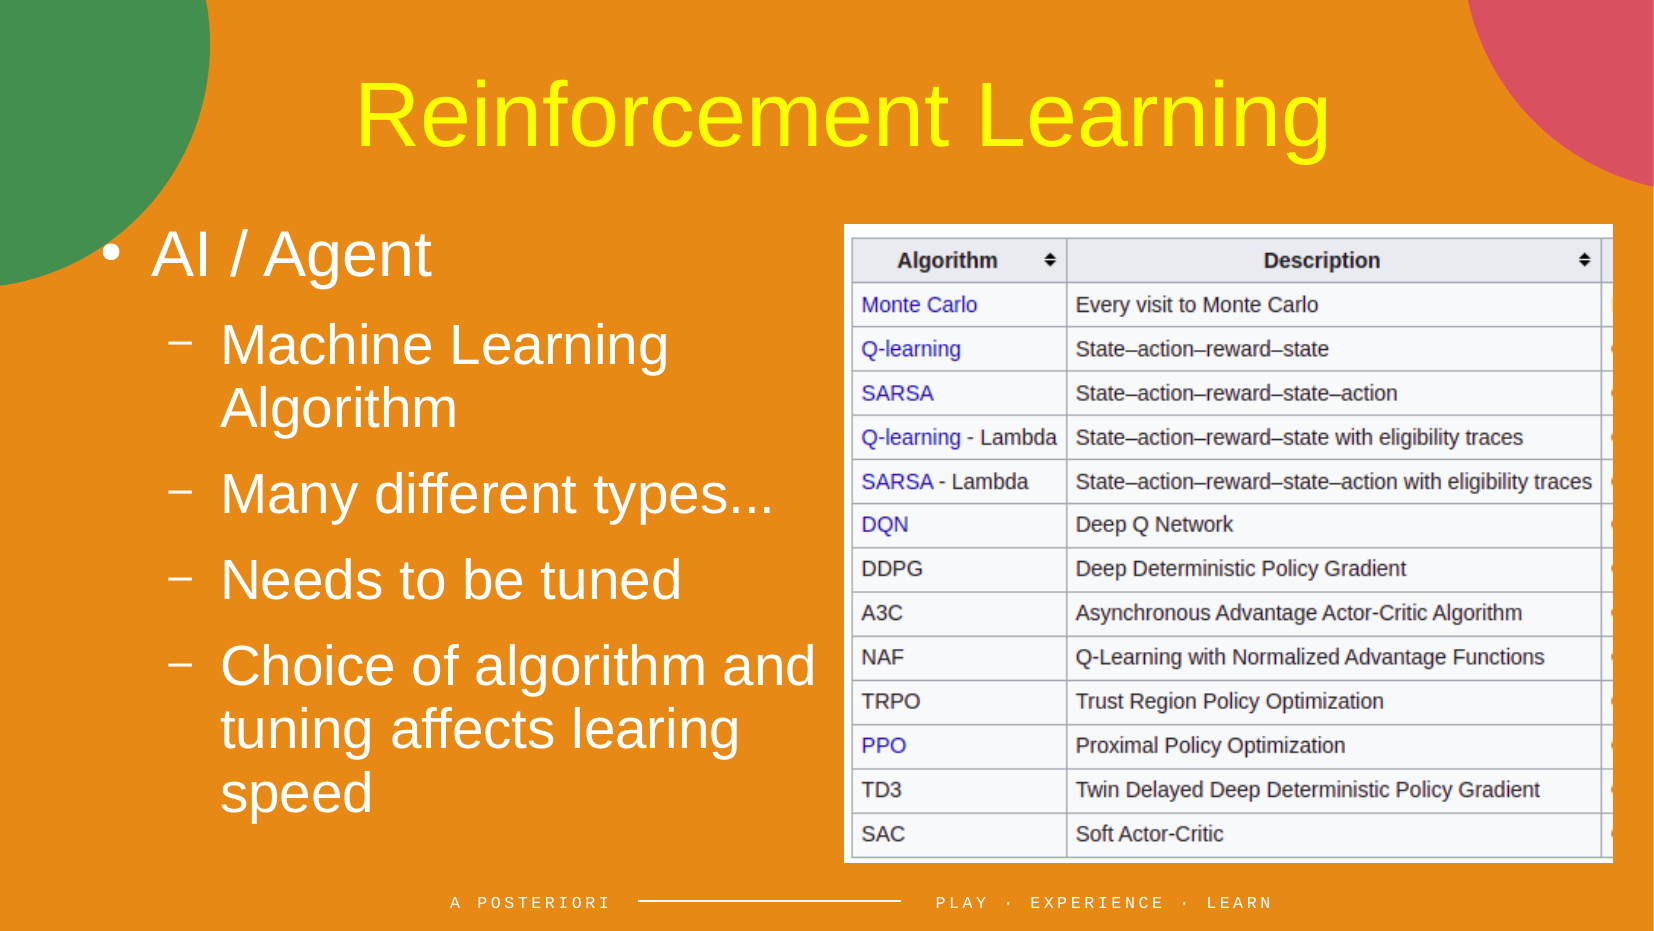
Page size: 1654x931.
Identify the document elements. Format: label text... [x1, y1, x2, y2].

title Reinforcement Learning [187, 37, 1501, 193]
picture [844, 224, 1613, 863]
list AI / Agent Machine Learning Algorithm Many different types... Needs to be tuned Choice of algorithm and tuning affects learing speed [82, 217, 1571, 826]
